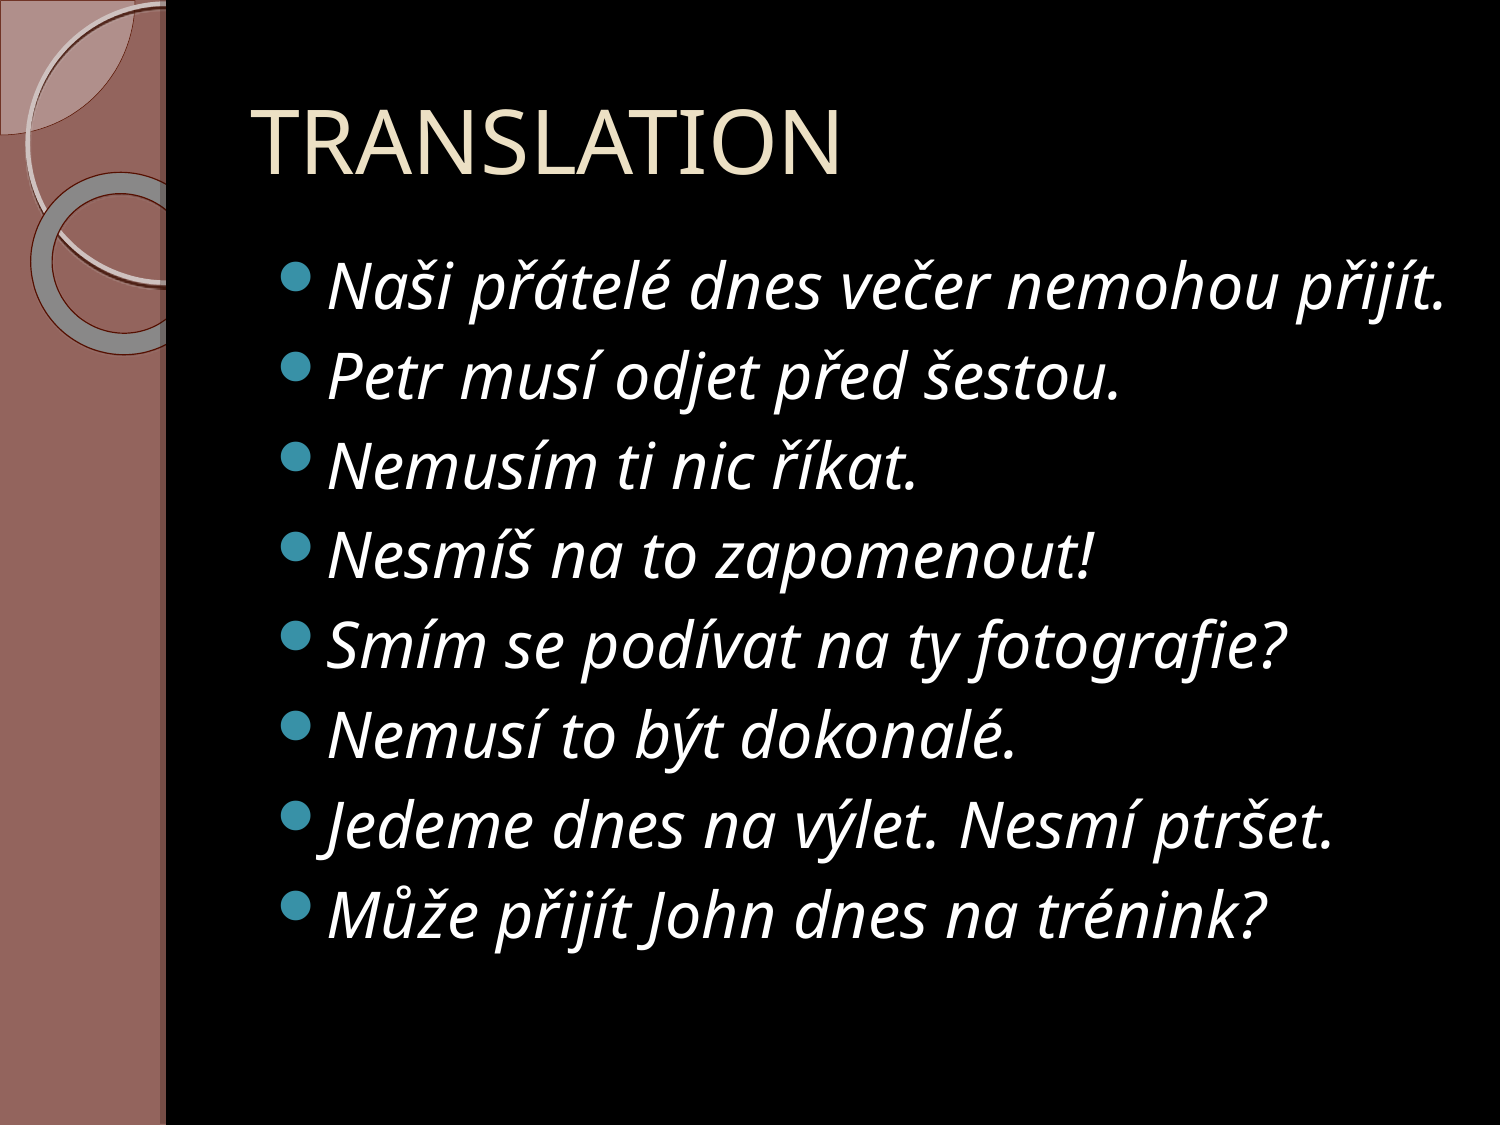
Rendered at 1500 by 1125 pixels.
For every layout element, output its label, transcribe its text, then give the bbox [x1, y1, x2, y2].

list Naši přátelé dnes večer nemohou přijít. Petr musí odjet před šestou. Nemusím ti nic říkat. Nesmíš na to zapomenout! Smím se podívat na ty fotografie? Nemusí to být dokonalé. Jedeme dnes na výlet. Nesmí ptršet. Může přijít John dnes na trénink? [235, 237, 1466, 1026]
title TRANSLATION [235, 45, 1466, 233]
